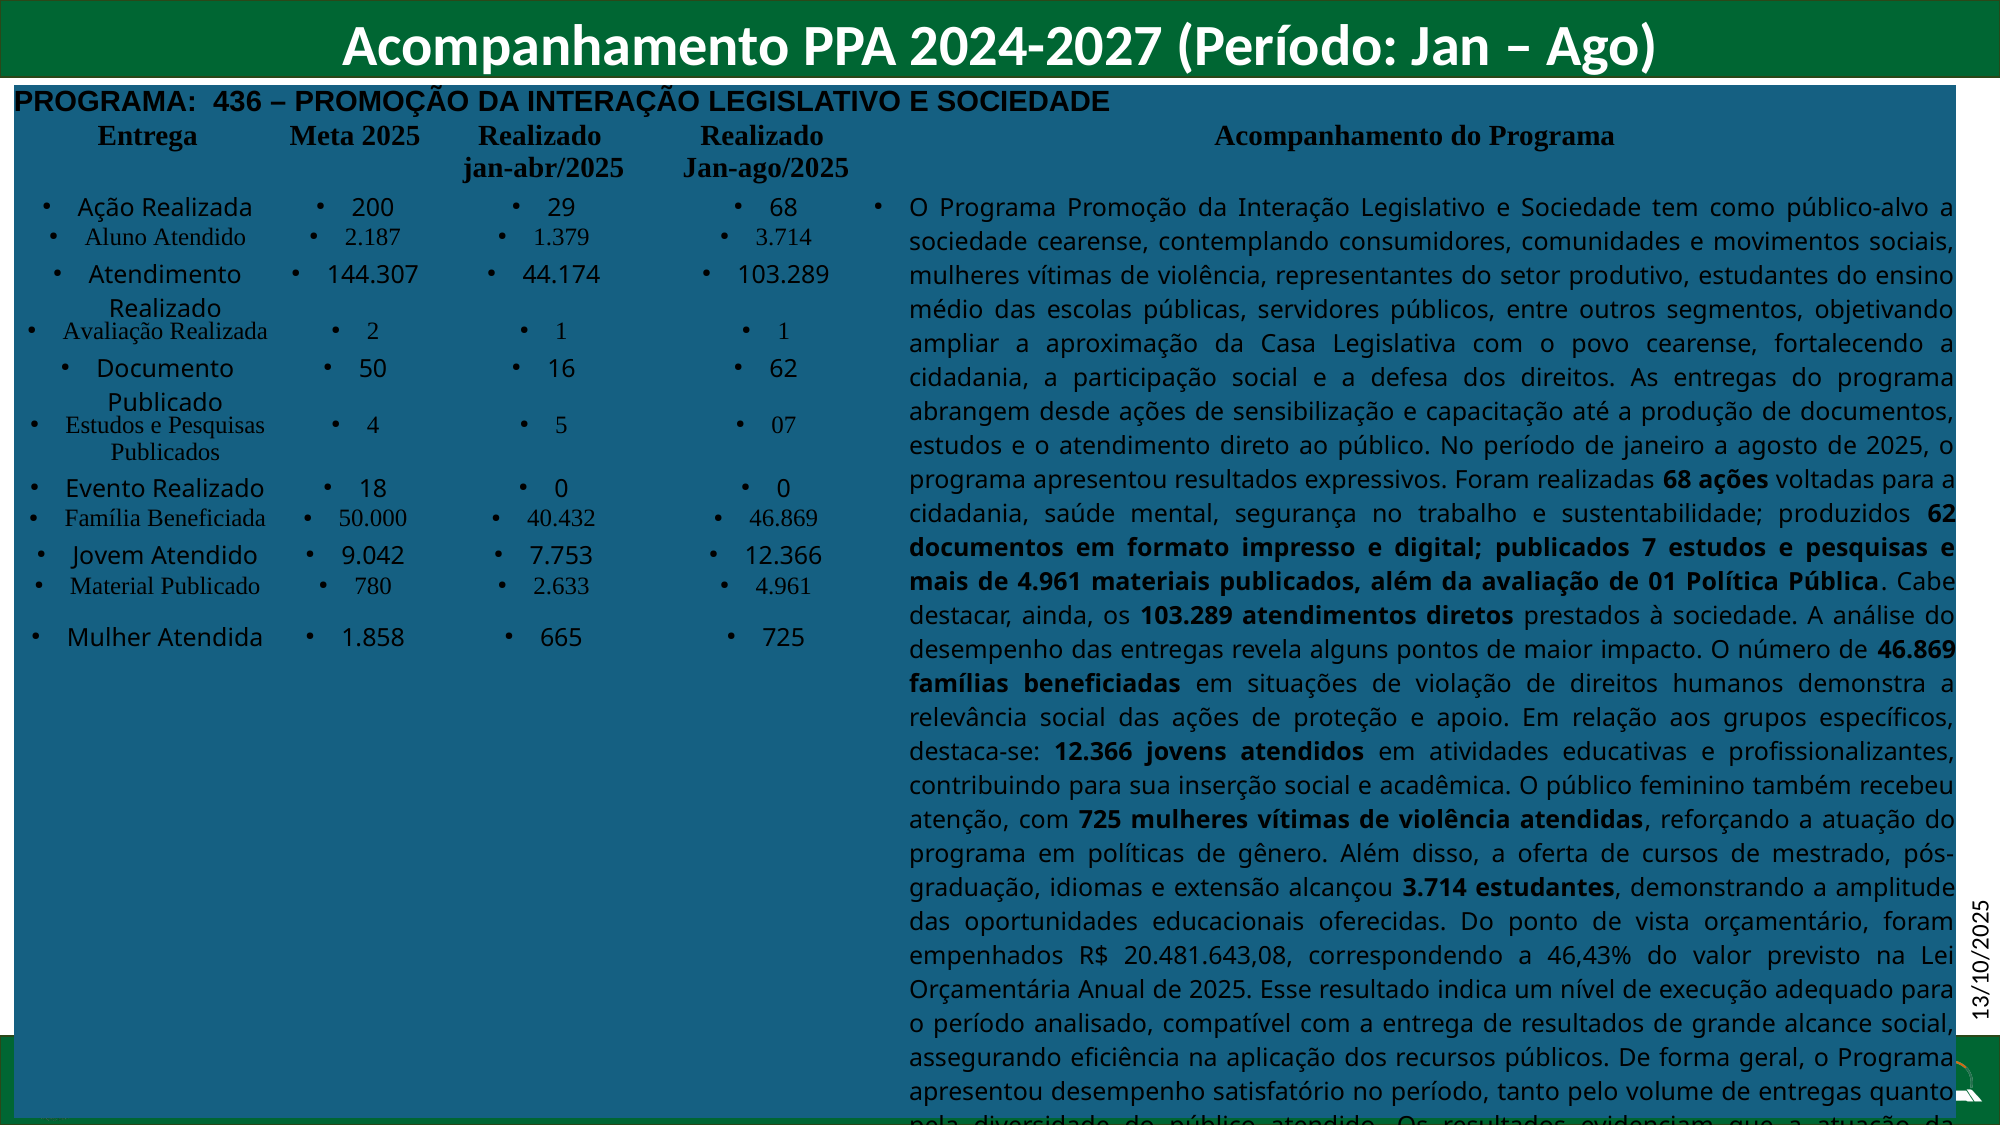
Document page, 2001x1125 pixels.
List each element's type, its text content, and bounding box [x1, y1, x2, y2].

table_cell 144.307 [281, 257, 429, 317]
table_cell 4.961 [658, 572, 874, 620]
table_cell 2.187 [281, 223, 429, 257]
table_cell Estudos e Pesquisas Publicados [14, 411, 281, 471]
table_cell 1.379 [429, 223, 658, 257]
picture [1937, 1037, 2000, 1125]
table_cell 44.174 [429, 257, 658, 317]
table_cell 200 [281, 190, 429, 223]
table_cell 50 [281, 351, 429, 411]
table_cell 12.366 [658, 538, 874, 572]
table_cell 4 [281, 411, 429, 471]
table_cell 0 [658, 471, 874, 505]
table_header PROGRAMA: 436 – PROMOÇÃO DA INTERAÇÃO LEGISLATIVO E SOCIEDADE [14, 85, 1956, 120]
table_cell 2 [281, 317, 429, 351]
table_cell 780 [281, 572, 429, 620]
text_box 13/10/2025 [1956, 883, 2000, 1037]
table_cell 1.858 [281, 620, 429, 1118]
table_cell Entrega [14, 120, 281, 190]
picture [1626, 1118, 1833, 1125]
table_cell Aluno Atendido [14, 223, 281, 257]
table_cell Material Publicado [14, 572, 281, 620]
text_box [1093, 1118, 1135, 1125]
table_cell 1 [658, 317, 874, 351]
table_cell 68 [658, 190, 874, 223]
table_cell Acompanhamento do Programa [874, 120, 1956, 190]
table_cell 07 [658, 411, 874, 471]
text_box [1412, 1118, 1496, 1125]
text_box [986, 1118, 1061, 1125]
table_cell 50.000 [281, 505, 429, 538]
table_cell 62 [658, 351, 874, 411]
table_cell Meta 2025 [281, 120, 429, 190]
text_box [1505, 1118, 1534, 1125]
table_cell Jovem Atendido [14, 538, 281, 572]
text_box [942, 1118, 984, 1125]
text_box [1536, 1118, 1624, 1125]
table_cell 46.869 [658, 505, 874, 538]
text_box [1063, 1118, 1091, 1125]
table_cell Mulher Atendida [14, 620, 281, 1118]
table_cell 2.633 [429, 572, 658, 620]
picture [1835, 1118, 1935, 1125]
text_box [1357, 1118, 1399, 1125]
table_cell O Programa Promoção da Interação Legislativo e Sociedade tem como público-alvo a sociedade cearense, contemplando consumidores, comunidades e movimentos sociais, mulheres vítimas de violência, representantes do setor produtivo, estudantes do ensino médio das escolas públicas, servidores públicos, entre outros segmentos, objetivando ampliar a aproximação da Casa Legislativa com o povo cearense, fortalecendo a cidadania, a participação social e a defesa dos direitos. As entregas do programa abrangem desde ações de sensibilização e capacitação até a produção de documentos, estudos e o atendimento direto ao público. No período de janeiro a agosto de 2025, o programa apresentou resultados expressivos. Foram realizadas 68 ações voltadas para a cidadania, saúde mental, segurança no trabalho e sustentabilidade; produzidos 62 documentos em formato impresso e digital; publicados 7 estudos e pesquisas e mais de 4.961 materiais publicados, além da avaliação de 01 Política Pública. Cabe destacar, ainda, os 103.289 atendimentos diretos prestados à sociedade. A análise do desempenho das entregas revela alguns pontos de maior impacto. O número de 46.869 famílias beneficiadas em situações de violação de direitos humanos demonstra a relevância social das ações de proteção e apoio. Em relação aos grupos específicos, destaca-se: 12.366 jovens atendidos em atividades educativas e profissionalizantes, contribuindo para sua inserção social e acadêmica. O público feminino também recebeu atenção, com 725 mulheres vítimas de violência atendidas, reforçando a atuação do programa em políticas de gênero. Além disso, a oferta de cursos de mestrado, pós-graduação, idiomas e extensão alcançou 3.714 estudantes, demonstrando a amplitude das oportunidades educacionais oferecidas. Do ponto de vista orçamentário, foram empenhados R$ 20.481.643,08, correspondendo a 46,43% do valor previsto na Lei Orçamentária Anual de 2025. Esse resultado indica um nível de execução adequado para o período analisado, compatível com a entrega de resultados de grande alcance social, assegurando eficiência na aplicação dos recursos públicos. De forma geral, o Programa apresentou desempenho satisfatório no período, tanto pelo volume de entregas quanto pela diversidade do público atendido. Os resultados evidenciam que a atuação da Assembleia Legislativa do Ceará tem fortalecido a interação entre o Parlamento e a sociedade, com impacto significativo na promoção da cidadania, na proteção de direitos e na valorização da participação social. [874, 190, 1956, 1118]
table_cell 3.714 [658, 223, 874, 257]
table_cell Realizado Jan-ago/2025 [658, 120, 874, 190]
text_box [1335, 1118, 1355, 1125]
table_cell 29 [429, 190, 658, 223]
table_cell 16 [429, 351, 658, 411]
text_box [0, 1036, 940, 1125]
text_box [1400, 1118, 1412, 1125]
table_cell 9.042 [281, 538, 429, 572]
text_box [1137, 1118, 1202, 1125]
table_cell Evento Realizado [14, 471, 281, 505]
table_cell 103.289 [658, 257, 874, 317]
text_box [1219, 1118, 1287, 1125]
text_box Acompanhamento PPA 2024-2027 (Período: Jan – Ago) [0, 0, 2000, 77]
table_cell 1 [429, 317, 658, 351]
table_cell 40.432 [429, 505, 658, 538]
text_box [1289, 1118, 1333, 1125]
table_cell 0 [429, 471, 658, 505]
table_cell Atendimento Realizado [14, 257, 281, 317]
text_box [1204, 1118, 1217, 1125]
table_cell Família Beneficiada [14, 505, 281, 538]
table_cell Documento Publicado [14, 351, 281, 411]
table_cell 7.753 [429, 538, 658, 572]
table_cell Avaliação Realizada [14, 317, 281, 351]
table_cell Realizado jan-abr/2025 [429, 120, 658, 190]
table_cell 665 [429, 620, 658, 1118]
table_cell Ação Realizada [14, 190, 281, 223]
table_cell 18 [281, 471, 429, 505]
table_cell 5 [429, 411, 658, 471]
table_cell 725 [658, 620, 874, 1118]
